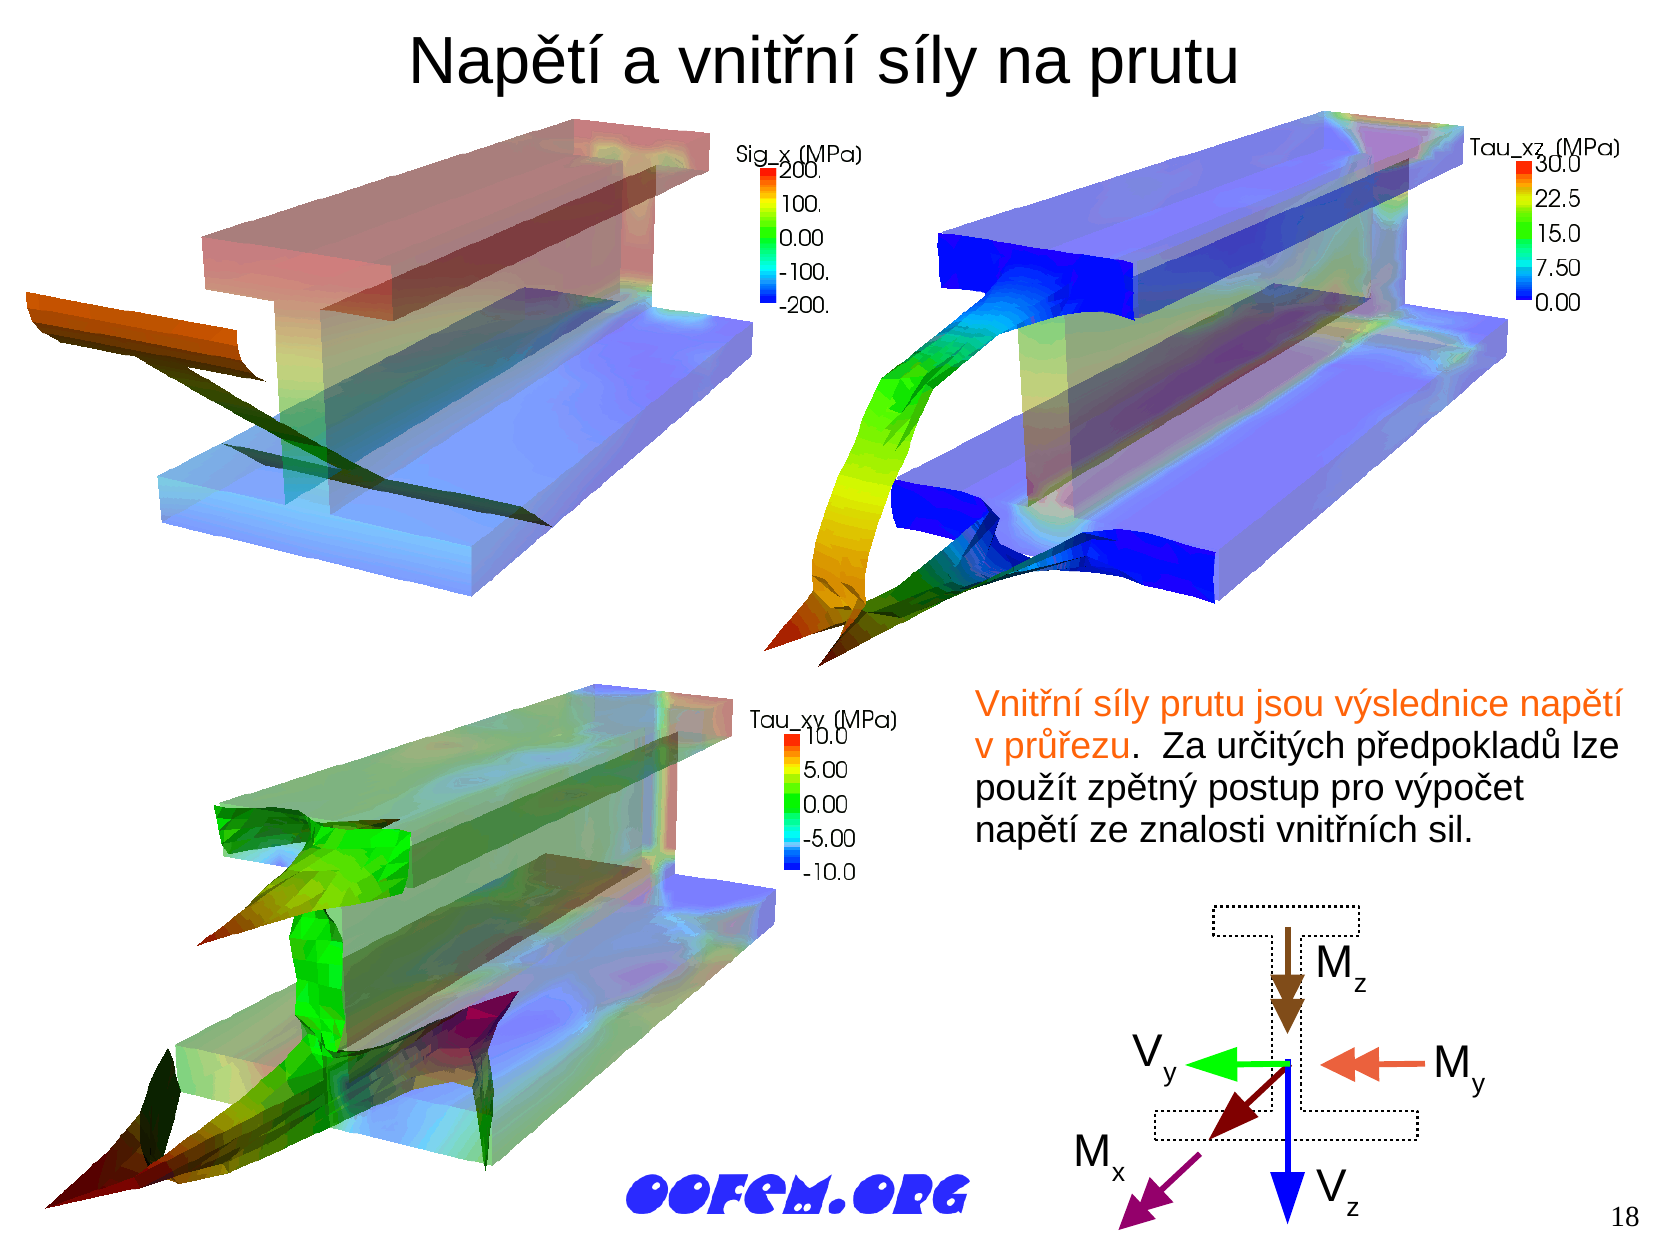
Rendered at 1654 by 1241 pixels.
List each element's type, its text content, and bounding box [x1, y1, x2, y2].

text_box [1294, 985, 1301, 998]
text_box [1155, 1110, 1224, 1141]
title Napětí a vnitřní síly na prutu [37, 8, 1613, 108]
picture [36, 680, 970, 1218]
picture [15, 104, 1621, 676]
text_box My [1419, 1028, 1501, 1141]
text_box Vnitřní síly prutu jsou výslednice napětí v průřezu. Za určitých předpokladů lze použít zpětný postup pro výpočet napětí ze znalosti vnitřních sil. [960, 675, 1651, 876]
text_box [1271, 979, 1281, 998]
text_box [1209, 1074, 1285, 1141]
text_box [1271, 1067, 1281, 1076]
text_box Vy [1118, 1017, 1192, 1129]
text_box Vz [1301, 1152, 1375, 1241]
text_box [1271, 1003, 1418, 1141]
text_box [1213, 906, 1360, 974]
text_box Mz [1301, 928, 1382, 1040]
text_box Mx [1059, 1117, 1140, 1229]
